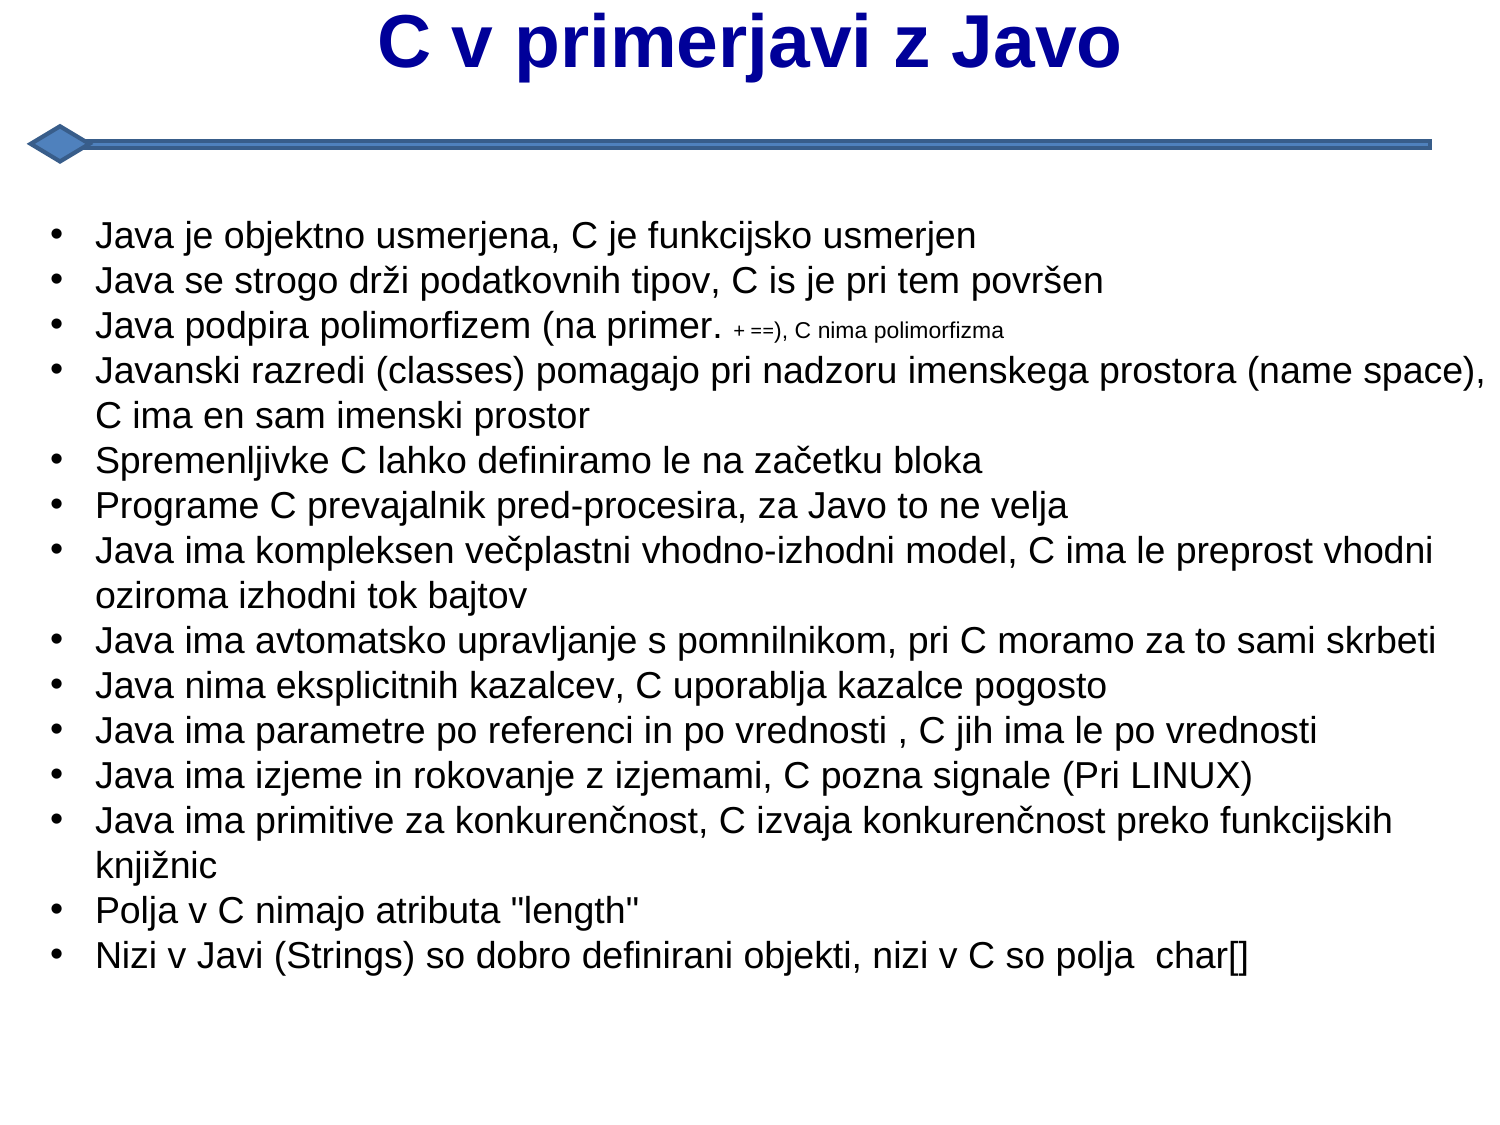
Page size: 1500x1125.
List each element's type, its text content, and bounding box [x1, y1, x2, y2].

title C v primerjavi z Javo [75, 0, 1426, 180]
text_box Java je objektno usmerjena, C je funkcijsko usmerjen Java se strogo drži podatkovnih tipov, C is je pri tem površen Java podpira polimorfizem (na primer. + ==), C nima polimorfizma Javanski razredi (classes) pomagajo pri nadzoru imenskega prostora (name space), C ima en sam imenski prostor Spremenljivke C lahko definiramo le na začetku bloka Programe C prevajalnik pred-procesira, za Javo to ne velja Java ima kompleksen večplastni vhodno-izhodni model, C ima le preprost vhodni oziroma izhodni tok bajtov Java ima avtomatsko upravljanje s pomnilnikom, pri C moramo za to sami skrbeti Java nima eksplicitnih kazalcev, C uporablja kazalce pogosto Java ima parametre po referenci in po vrednosti , C jih ima le po vrednosti Java ima izjeme in rokovanje z izjemami, C pozna signale (Pri LINUX) Java ima primitive za konkurenčnost, C izvaja konkurenčnost preko funkcijskih knjižnic Polja v C nimajo atributa "length" Nizi v Javi (Strings) so dobro definirani objekti, nizi v C so polja char[] [35, 202, 1500, 1029]
